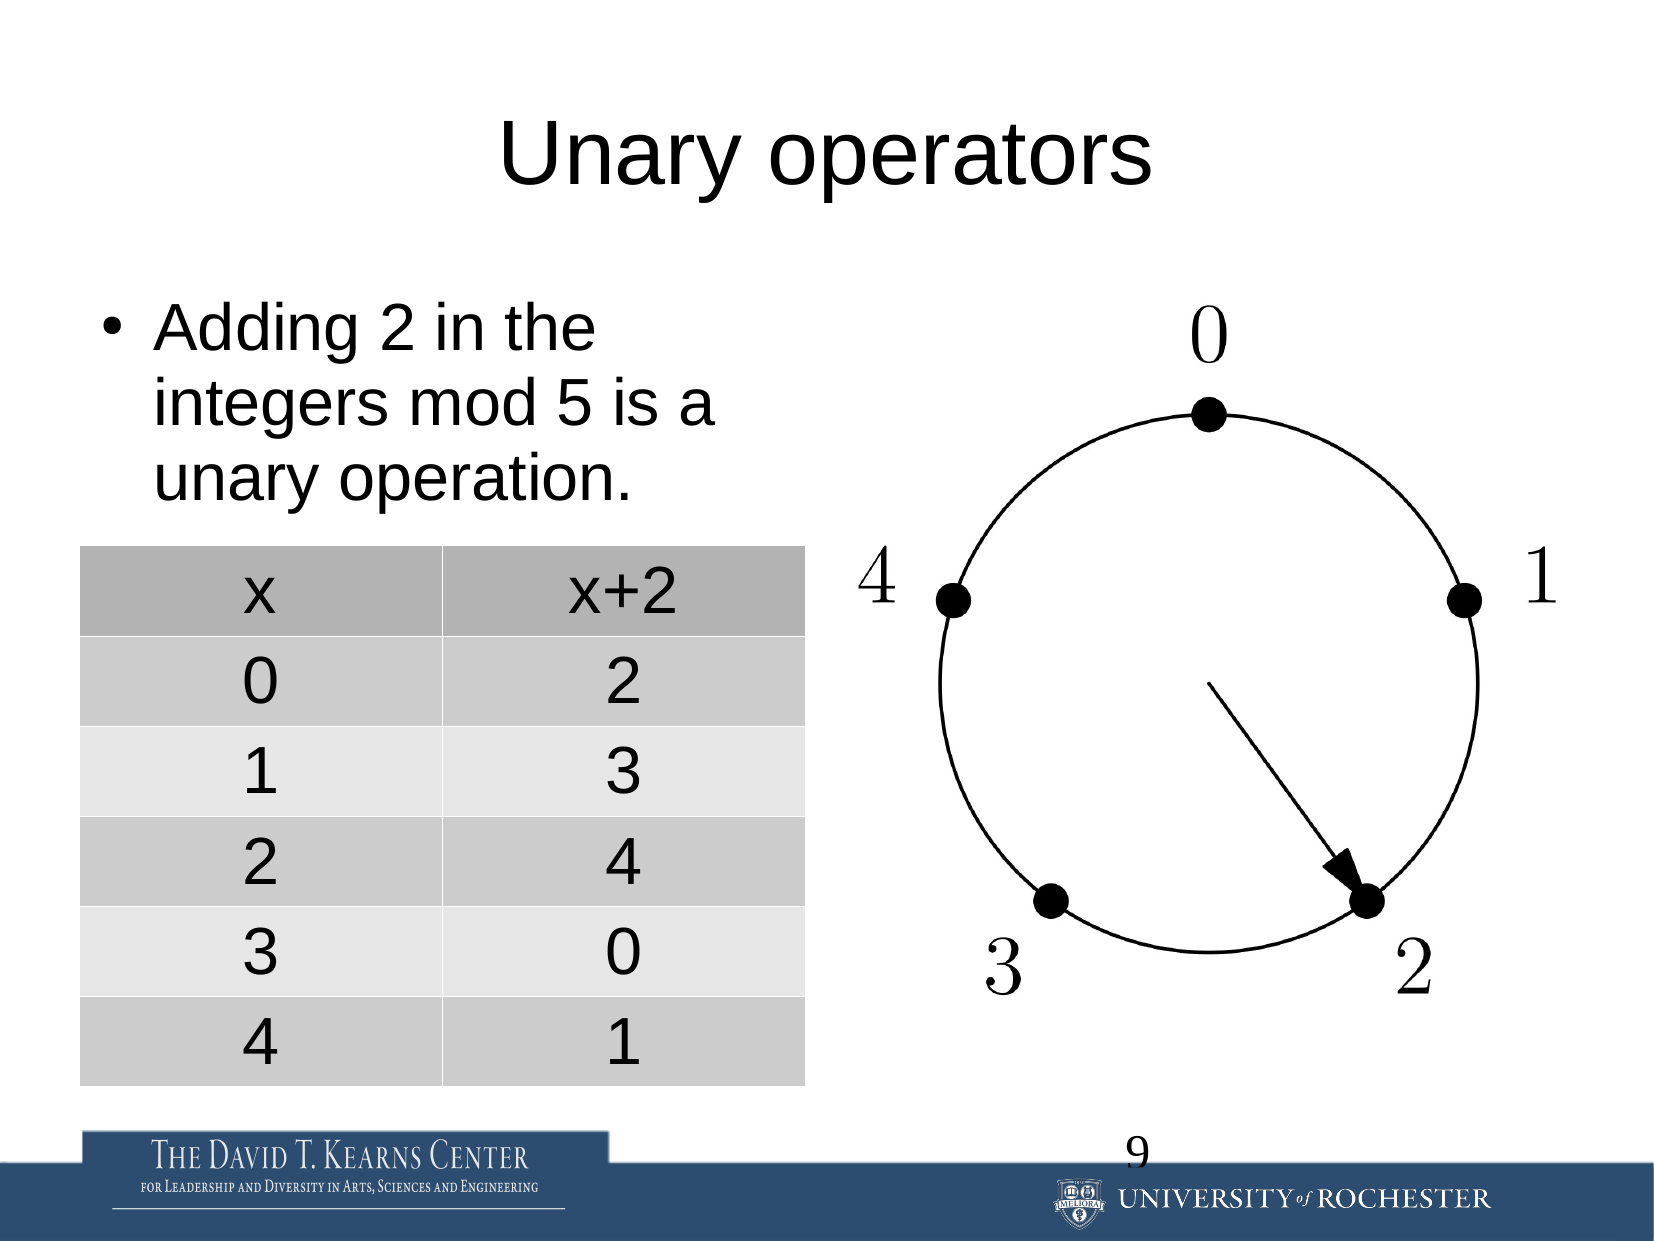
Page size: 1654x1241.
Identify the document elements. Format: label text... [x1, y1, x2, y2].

picture [1131, 1138, 1143, 1154]
table_header x [80, 546, 442, 636]
table_cell 3 [443, 727, 805, 816]
table_cell 3 [80, 907, 442, 996]
table_cell 1 [80, 727, 442, 816]
table_cell 4 [80, 997, 442, 1086]
table_cell 2 [443, 637, 805, 726]
title Unary operators [82, 49, 1571, 257]
table_cell 1 [443, 997, 805, 1086]
table_cell 2 [80, 817, 442, 906]
table_cell 0 [443, 907, 805, 996]
list Adding 2 in the integers mod 5 is a unary operation. [82, 290, 809, 634]
table_header x+2 [443, 546, 805, 636]
table_cell 4 [443, 817, 805, 906]
picture [1053, 1178, 1492, 1230]
picture [0, 0, 1654, 1241]
table_cell 0 [80, 637, 442, 726]
